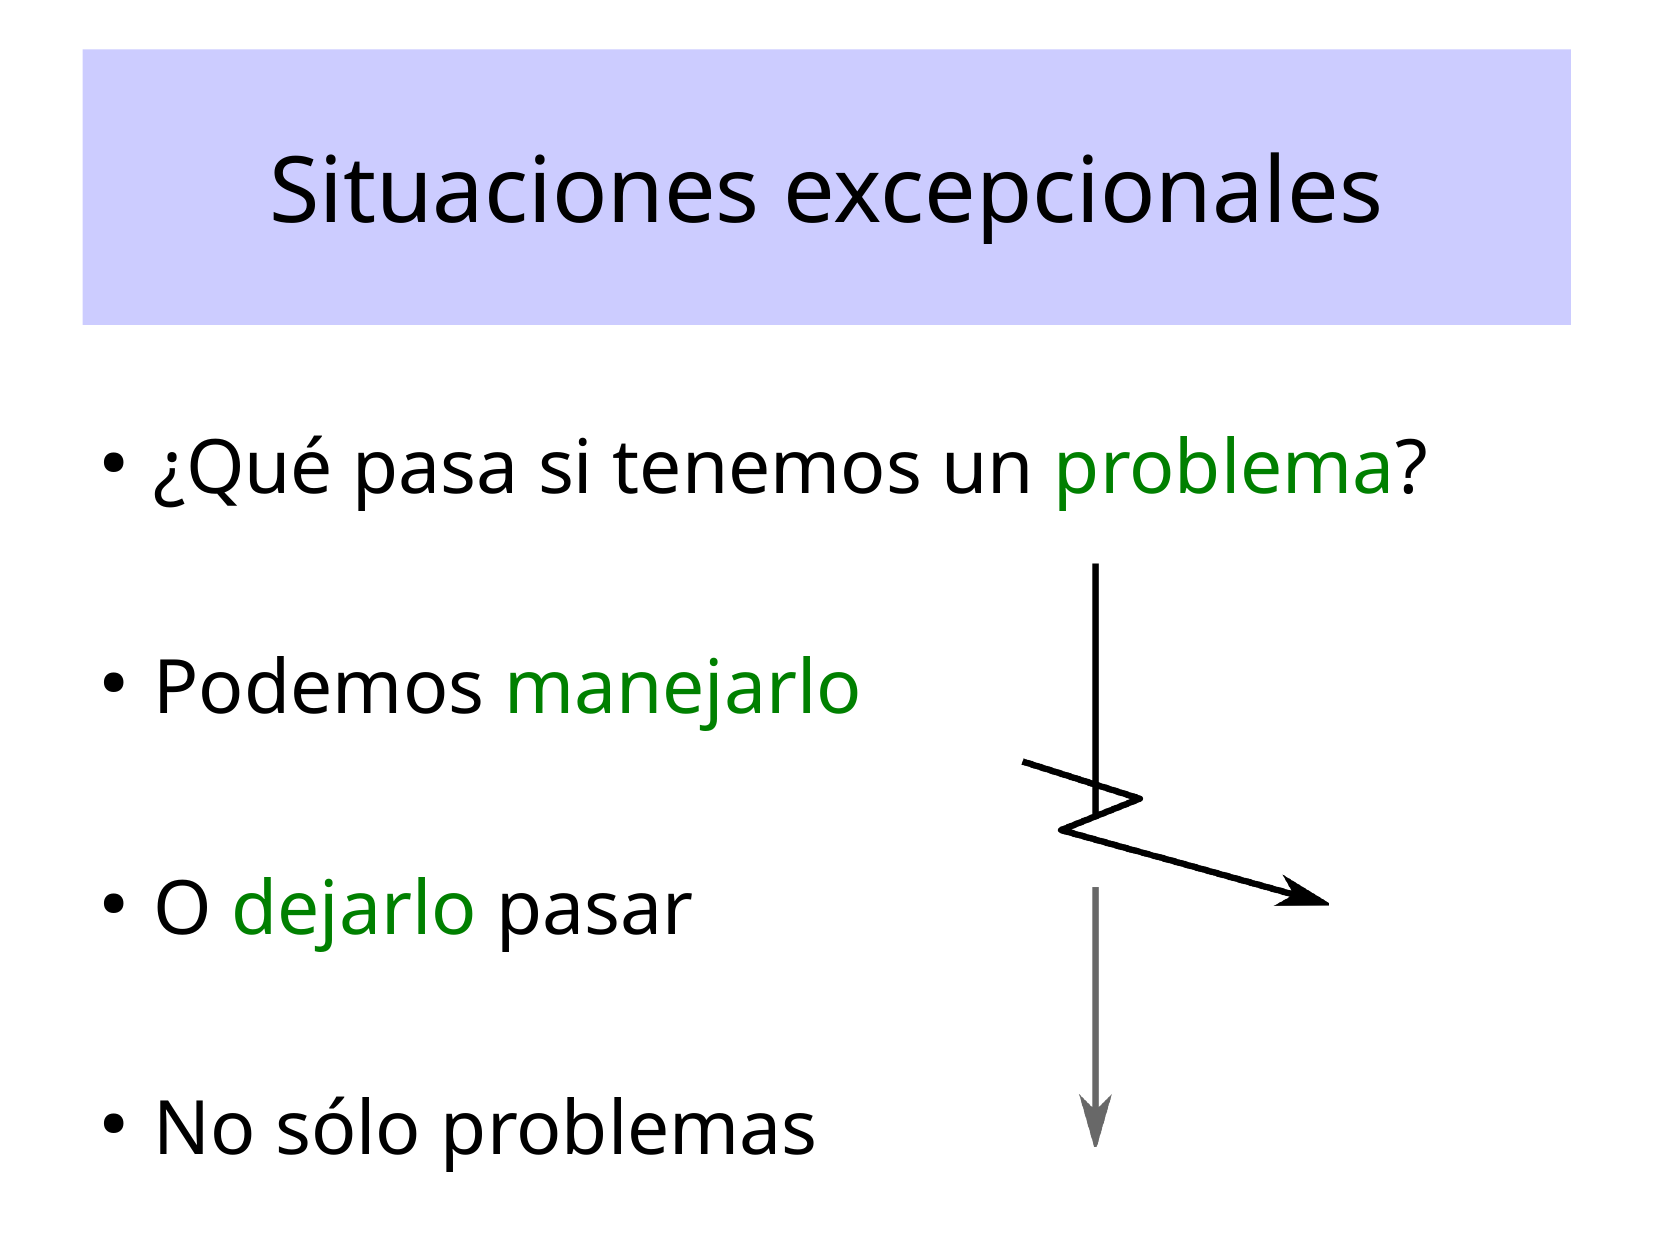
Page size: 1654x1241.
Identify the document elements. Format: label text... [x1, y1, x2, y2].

title Situaciones excepcionales [82, 49, 1571, 325]
list ¿Qué pasa si tenemos un problema? Podemos manejarlo O dejarlo pasar No sólo problemas [82, 413, 1571, 1232]
picture [1019, 560, 1329, 1147]
